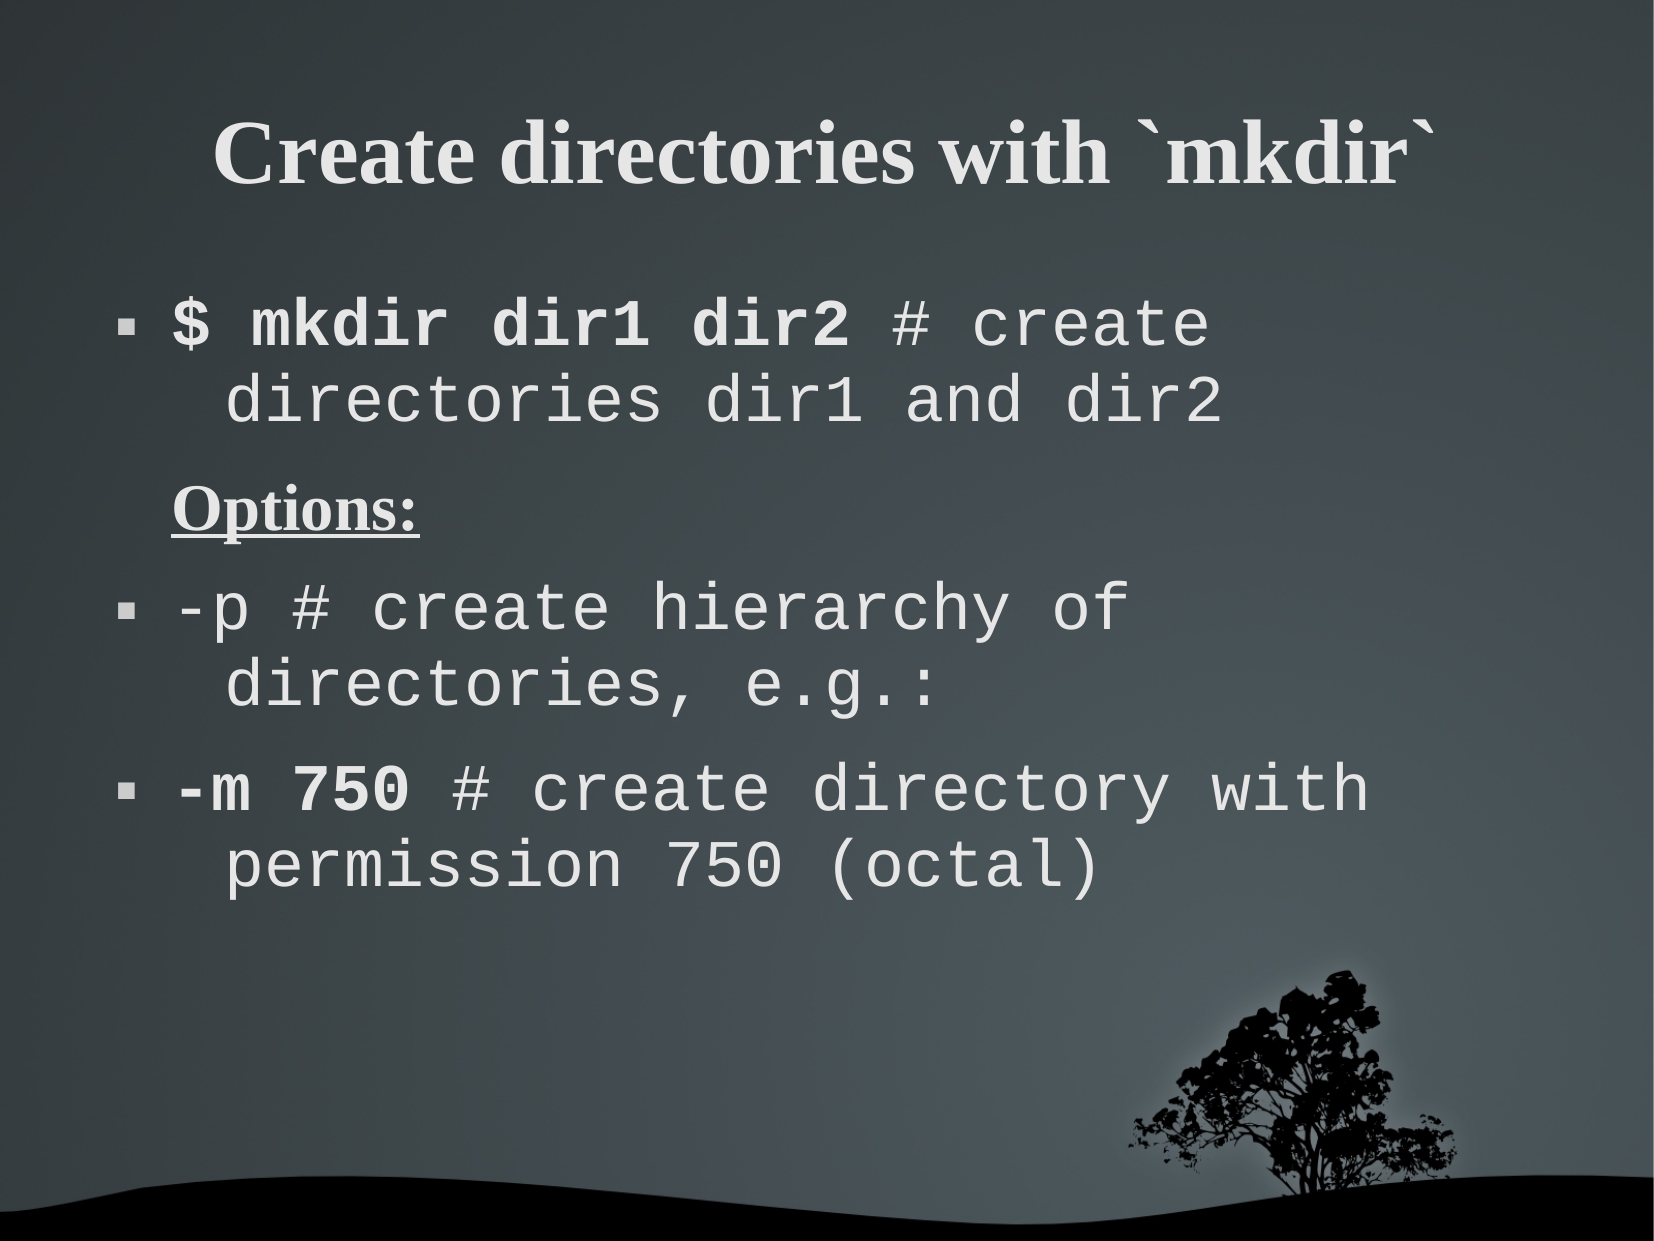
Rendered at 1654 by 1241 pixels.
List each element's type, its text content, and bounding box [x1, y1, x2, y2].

title Create directories with `mkdir` [82, 49, 1571, 257]
picture [0, 0, 1654, 1241]
list $ mkdir dir1 dir2 # create directories dir1 and dir2 Options: -p # create hierarchy of directories, e.g.: -m 750 # create directory with permission 750 (octal) [82, 290, 1571, 1109]
